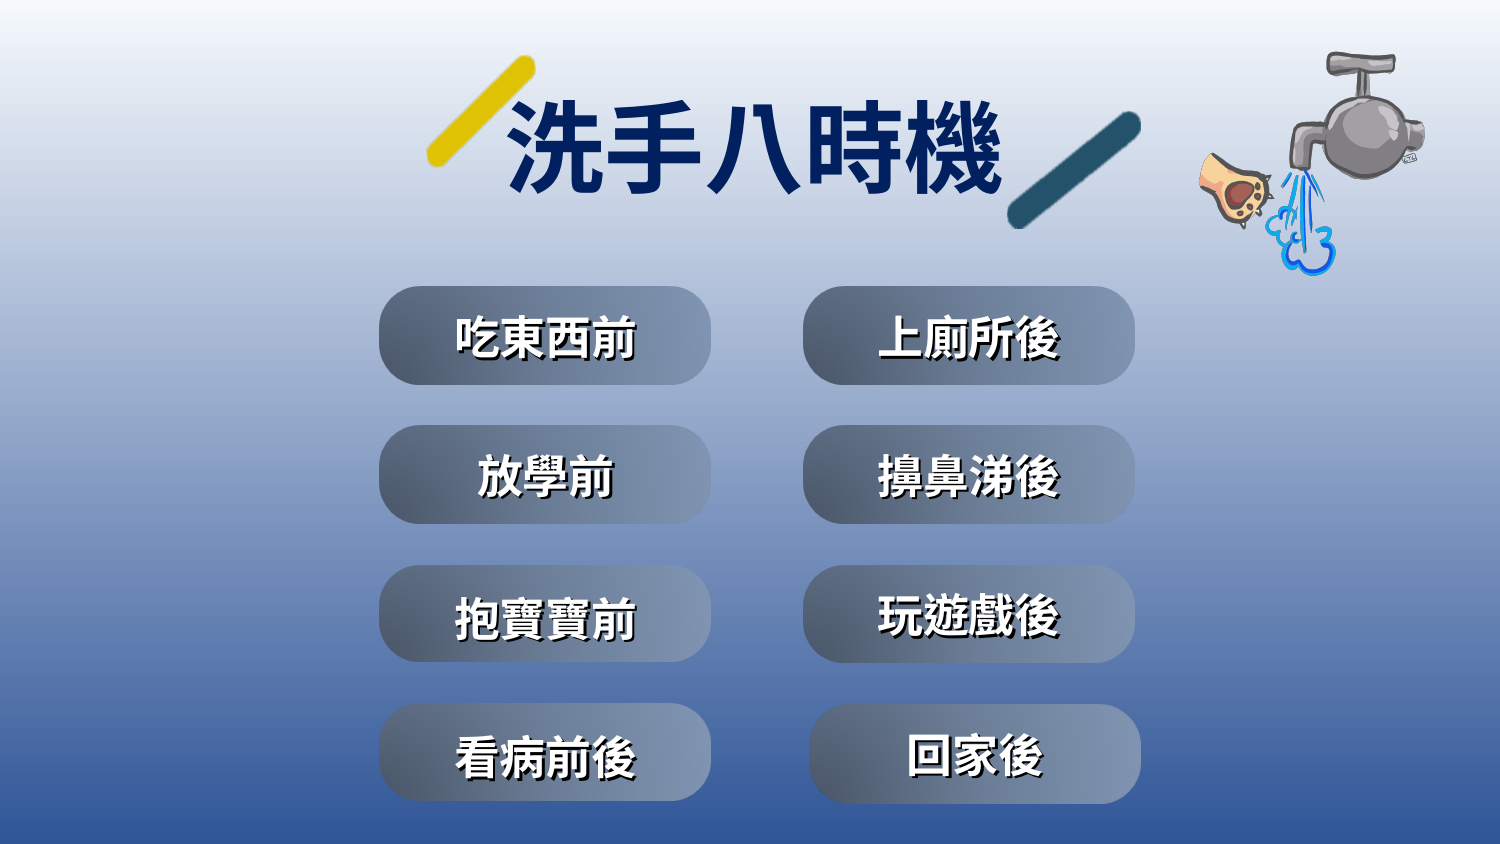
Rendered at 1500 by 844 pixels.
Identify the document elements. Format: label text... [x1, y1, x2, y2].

text_box 擤鼻涕後 [815, 437, 1123, 512]
picture [803, 565, 1135, 664]
picture [803, 286, 1135, 385]
title 洗手八時機 [489, 83, 1068, 254]
text_box 吃東西前 [392, 299, 700, 374]
text_box 上廁所後 [815, 299, 1123, 374]
picture [379, 425, 711, 524]
text_box 看病前後 [392, 715, 700, 790]
text_box 放學前 [392, 437, 700, 512]
picture [416, 53, 538, 169]
picture [803, 425, 1135, 524]
picture [379, 565, 711, 663]
text_box 抱寶寶前 [392, 576, 700, 651]
picture [809, 704, 1141, 804]
text_box 玩遊戲後 [815, 577, 1123, 652]
picture [379, 703, 711, 802]
picture [1189, 41, 1445, 284]
picture [1068, 111, 1141, 229]
text_box 回家後 [821, 716, 1129, 791]
picture [379, 286, 711, 385]
